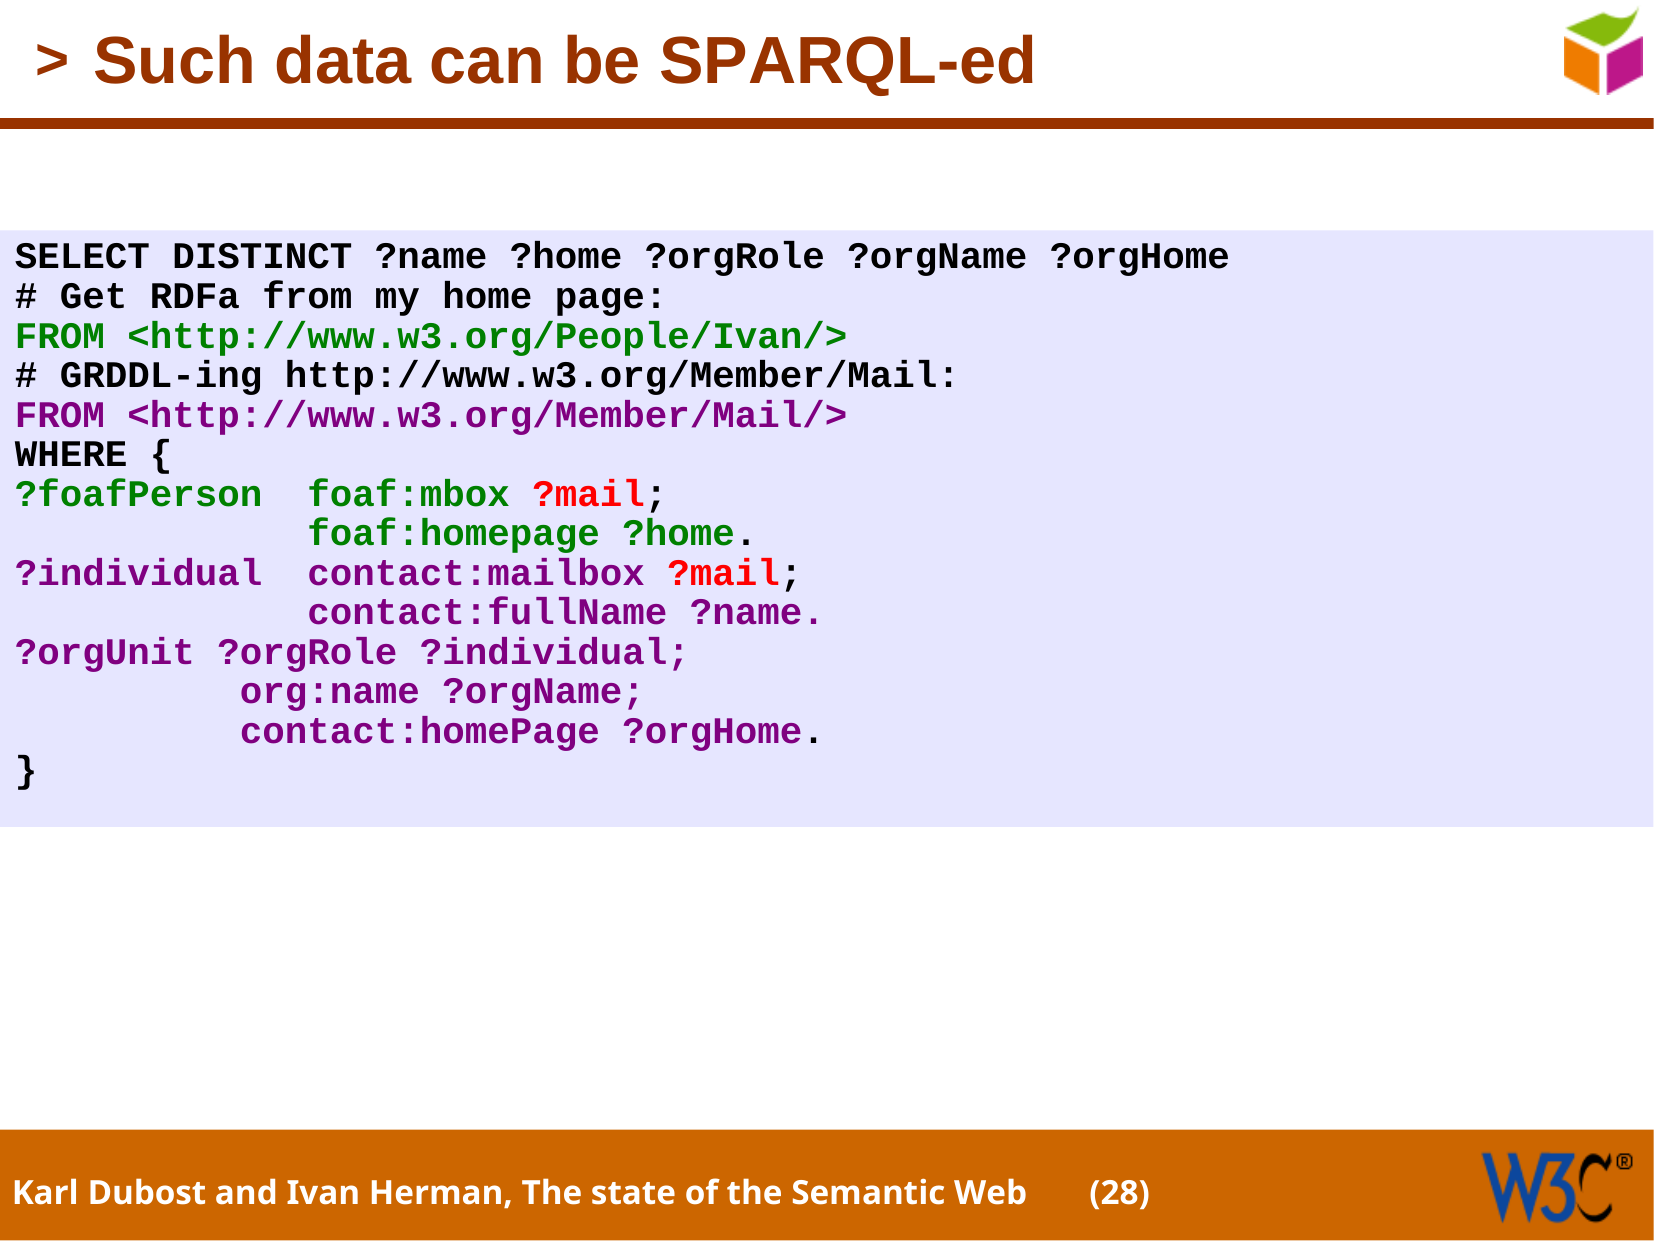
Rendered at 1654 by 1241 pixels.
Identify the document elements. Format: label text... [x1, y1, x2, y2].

text_box SELECT DISTINCT ?name ?home ?orgRole ?orgName ?orgHome # Get RDFa from my home page: FROM <http://www.w3.org/People/Ivan/> # GRDDL-ing http://www.w3.org/Member/Mail: FROM <http://www.w3.org/Member/Mail/> WHERE { ?foafPerson foaf:mbox ?mail; foaf:homepage ?home. ?individual contact:mailbox ?mail; contact:fullName ?name. ?orgUnit ?orgRole ?individual; org:name ?orgName; contact:homePage ?orgHome. } [0, 230, 1654, 827]
picture [1564, 5, 1643, 95]
title Such data can be SPARQL-ed [93, 7, 1493, 111]
picture [1477, 1149, 1639, 1228]
